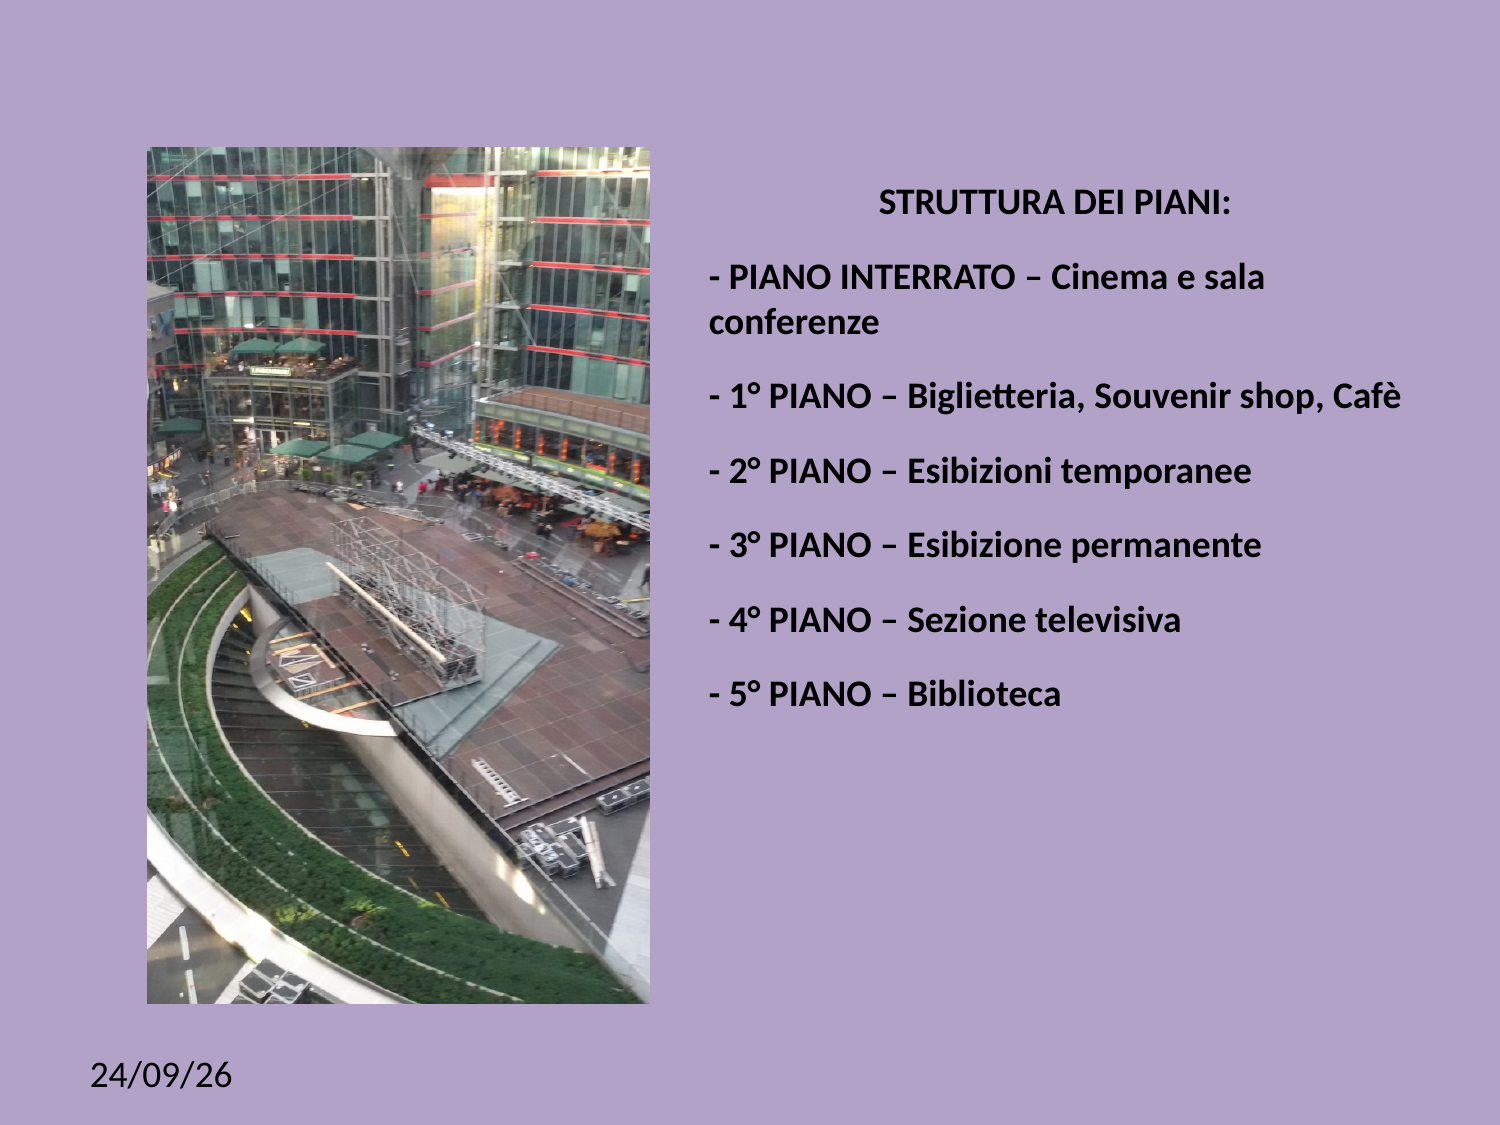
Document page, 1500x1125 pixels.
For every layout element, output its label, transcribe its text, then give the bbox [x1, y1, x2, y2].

list STRUTTURA DEI PIANI: - PIANO INTERRATO – Cinema e sala conferenze - 1° PIANO – Biglietteria, Souvenir shop, Cafè - 2° PIANO – Esibizioni temporanee - 3° PIANO – Esibizione permanente - 4° PIANO – Sezione televisiva - 5° PIANO – Biblioteca [708, 177, 1426, 1125]
picture [147, 147, 650, 1004]
text_box 13/11/2015 [75, 1042, 425, 1103]
